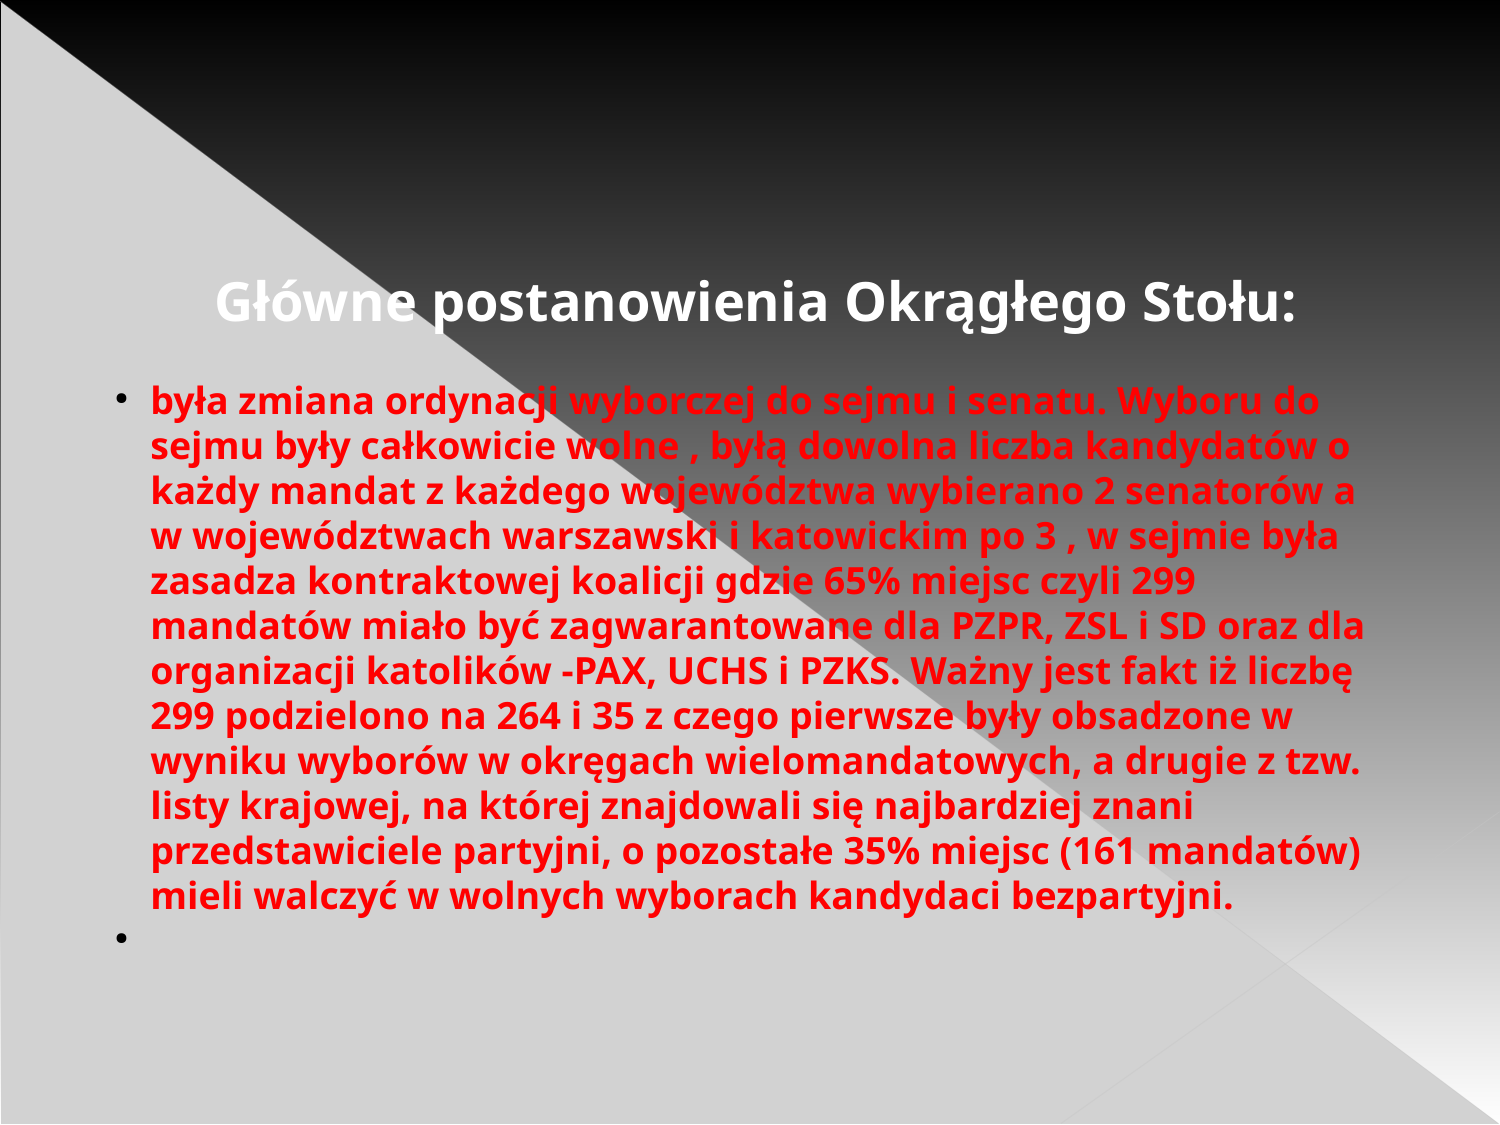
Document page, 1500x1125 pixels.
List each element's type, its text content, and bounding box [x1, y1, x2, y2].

text_box Główne postanowienia Okrągłego Stołu: była zmiana ordynacji wyborczej do sejmu i senatu. Wyboru do sejmu były całkowicie wolne , byłą dowolna liczba kandydatów o każdy mandat z każdego województwa wybierano 2 senatorów a w województwach warszawski i katowickim po 3 , w sejmie była zasadza kontraktowej koalicji gdzie 65% miejsc czyli 299 mandatów miało być zagwarantowane dla PZPR, ZSL i SD oraz dla organizacji katolików -PAX, UCHS i PZKS. Ważny jest fakt iż liczbę 299 podzielono na 264 i 35 z czego pierwsze były obsadzone w wyniku wyborów w okręgach wielomandatowych, a drugie z tzw. listy krajowej, na której znajdowali się najbardziej znani przedstawiciele partyjni, o pozostałe 35% miejsc (161 mandatów) mieli walczyć w wolnych wyborach kandydaci bezpartyjni. [100, 64, 1412, 970]
